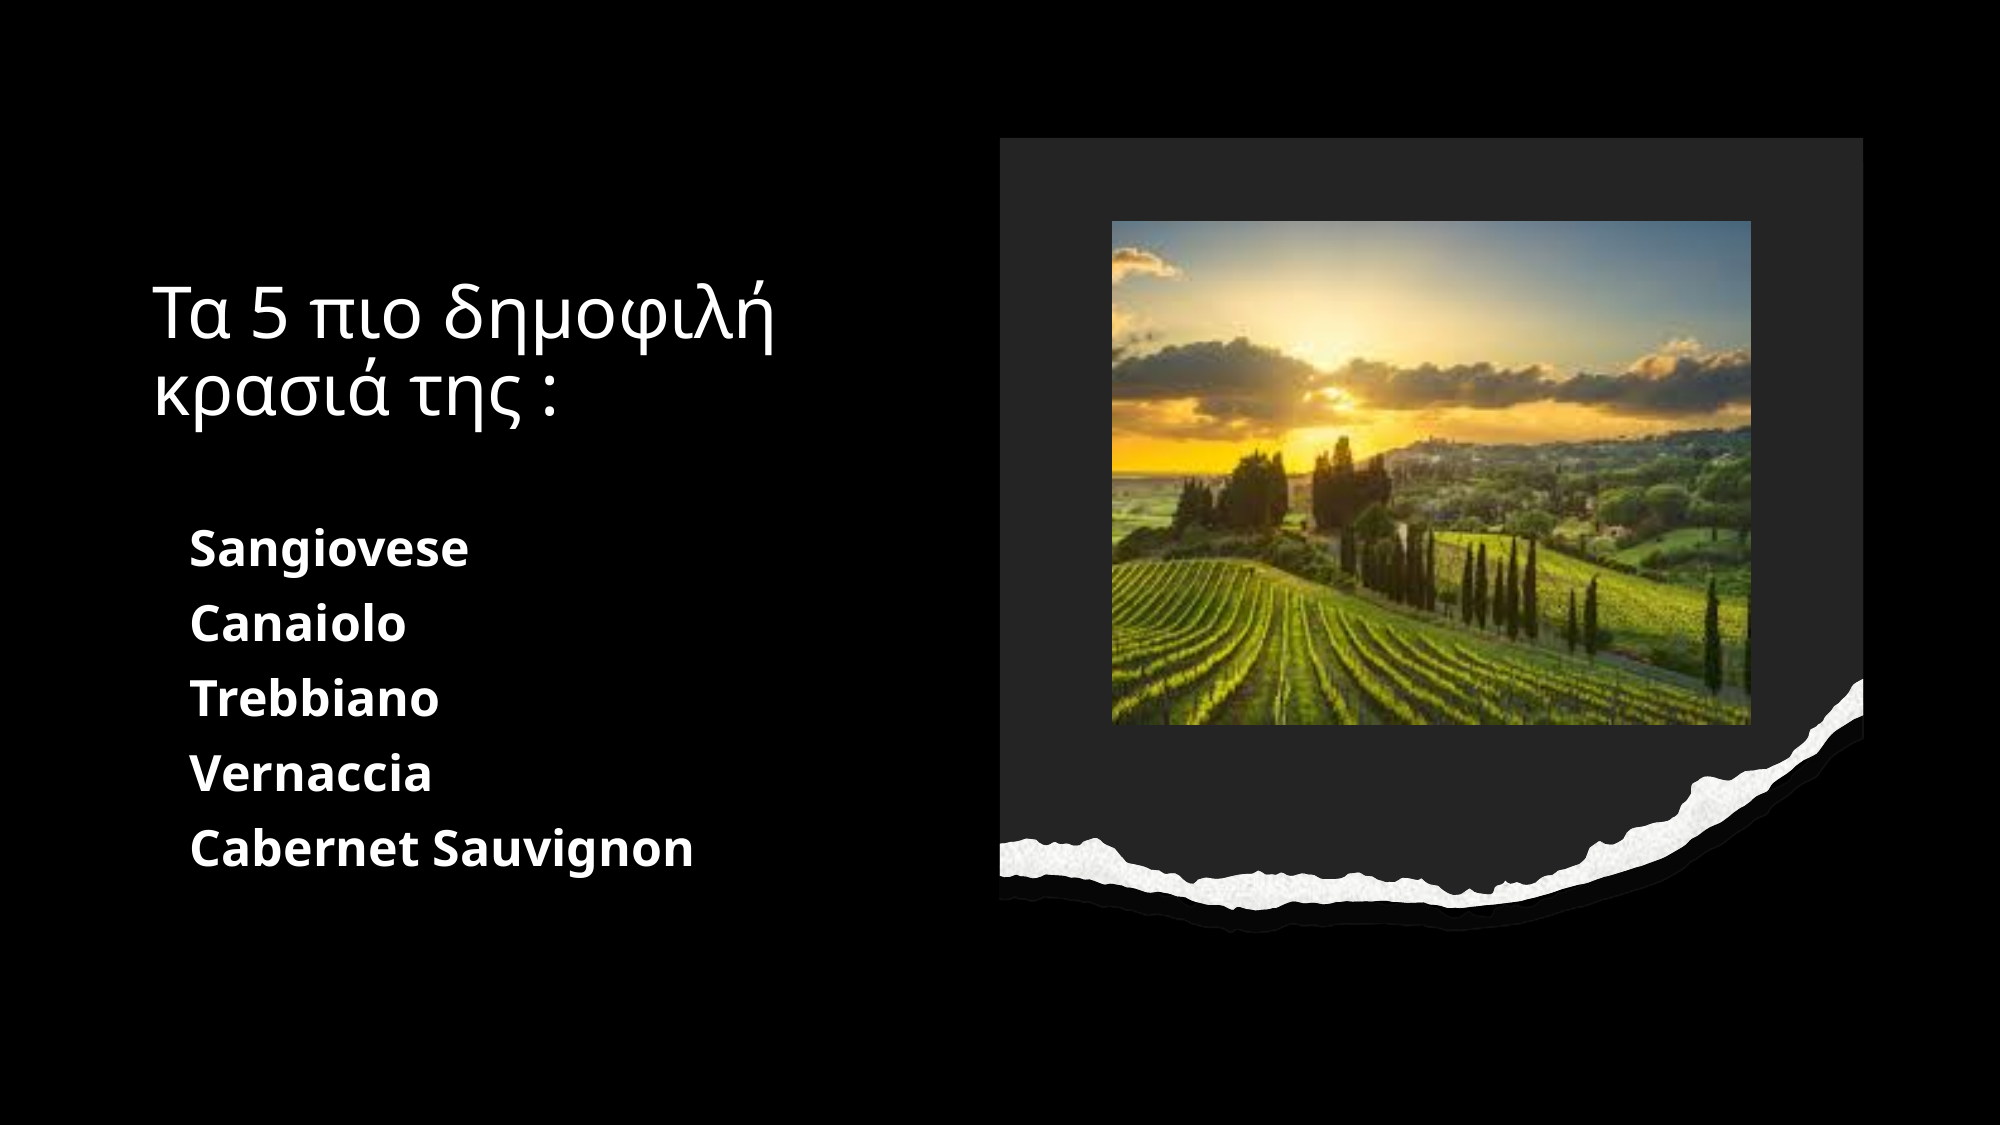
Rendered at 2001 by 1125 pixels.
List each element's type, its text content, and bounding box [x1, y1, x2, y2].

text_box [0, 0, 2000, 1125]
list Sangiovese Canaiolo Trebbiano Vernaccia Cabernet Sauvignon [137, 516, 858, 919]
title Τα 5 πιο δημοφιλή κρασιά της : [137, 269, 858, 487]
picture [1112, 221, 1751, 725]
